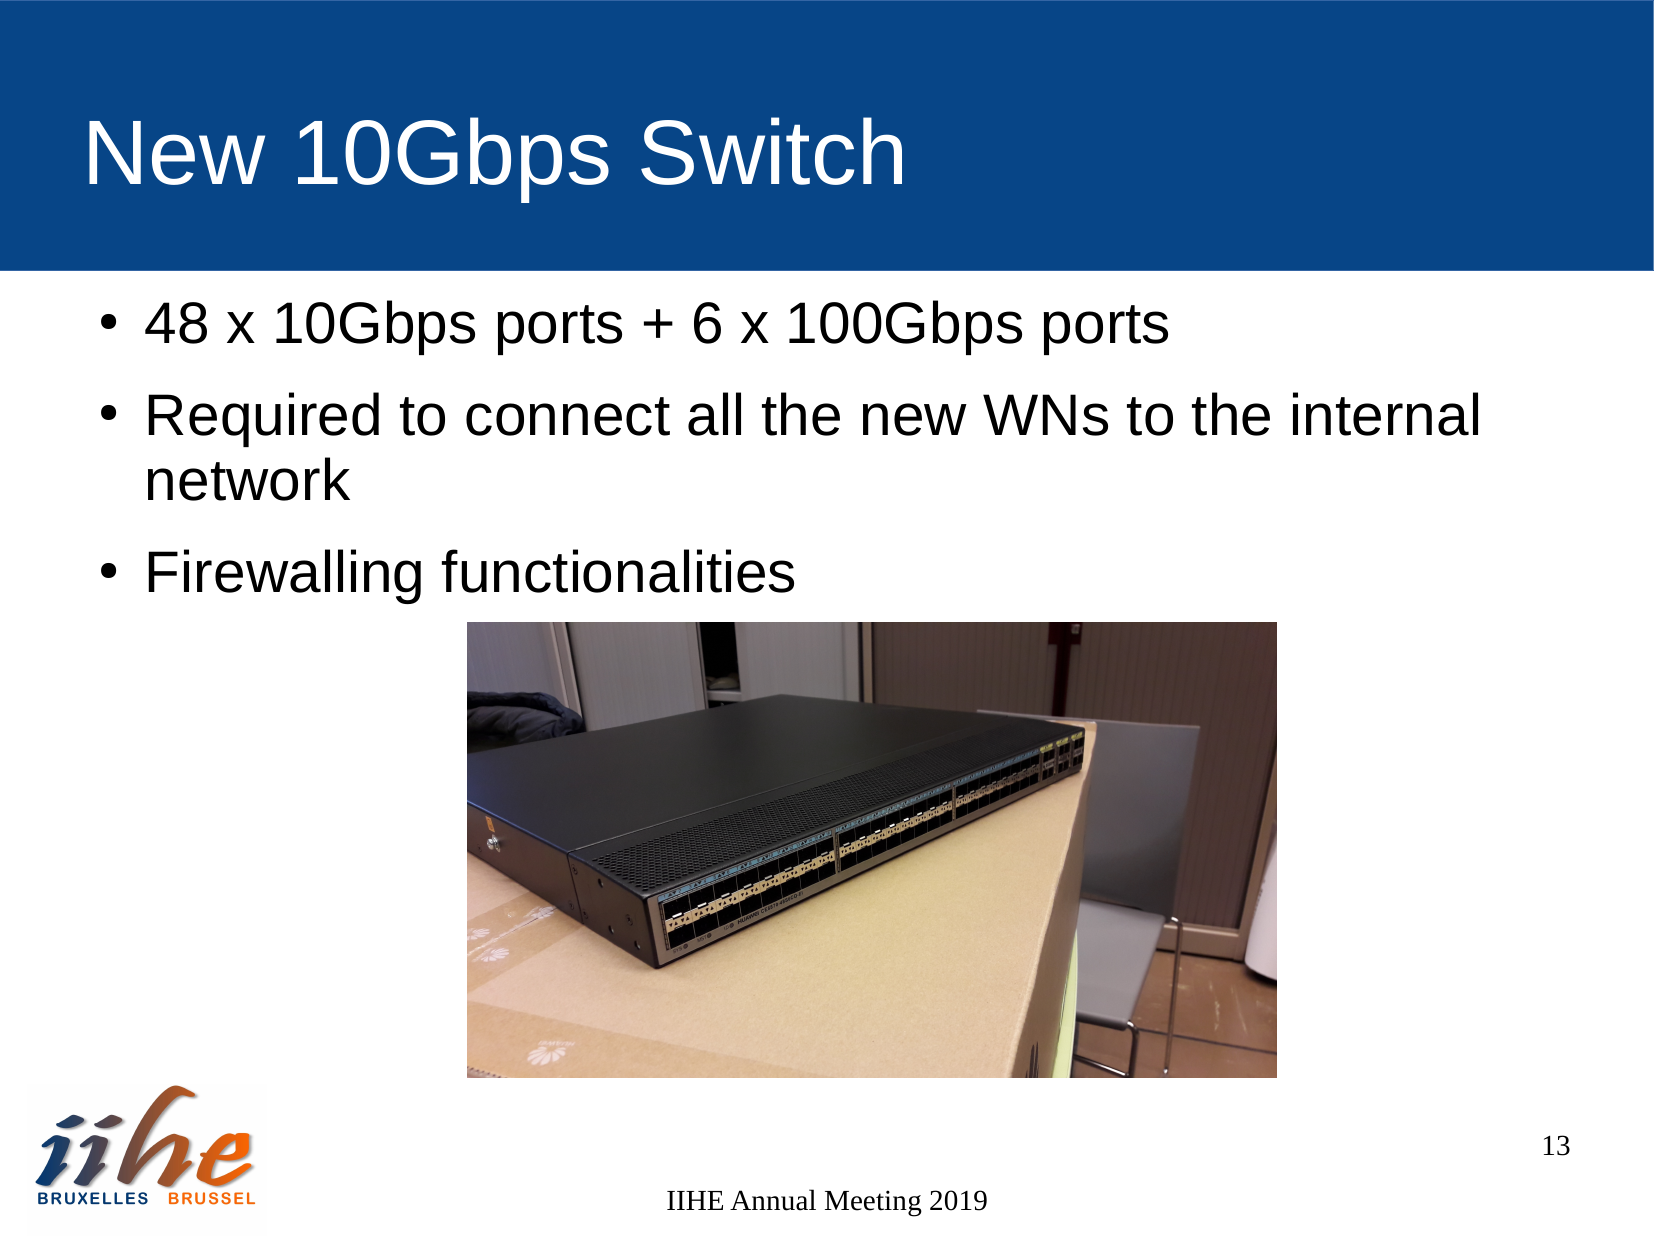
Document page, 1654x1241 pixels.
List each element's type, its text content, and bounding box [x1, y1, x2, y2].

title New 10Gbps Switch [82, 49, 1571, 257]
picture [27, 1084, 267, 1236]
picture [467, 622, 1277, 1078]
list 48 x 10Gbps ports + 6 x 100Gbps ports Required to connect all the new WNs to the internal network Firewalling functionalities [82, 290, 1533, 608]
